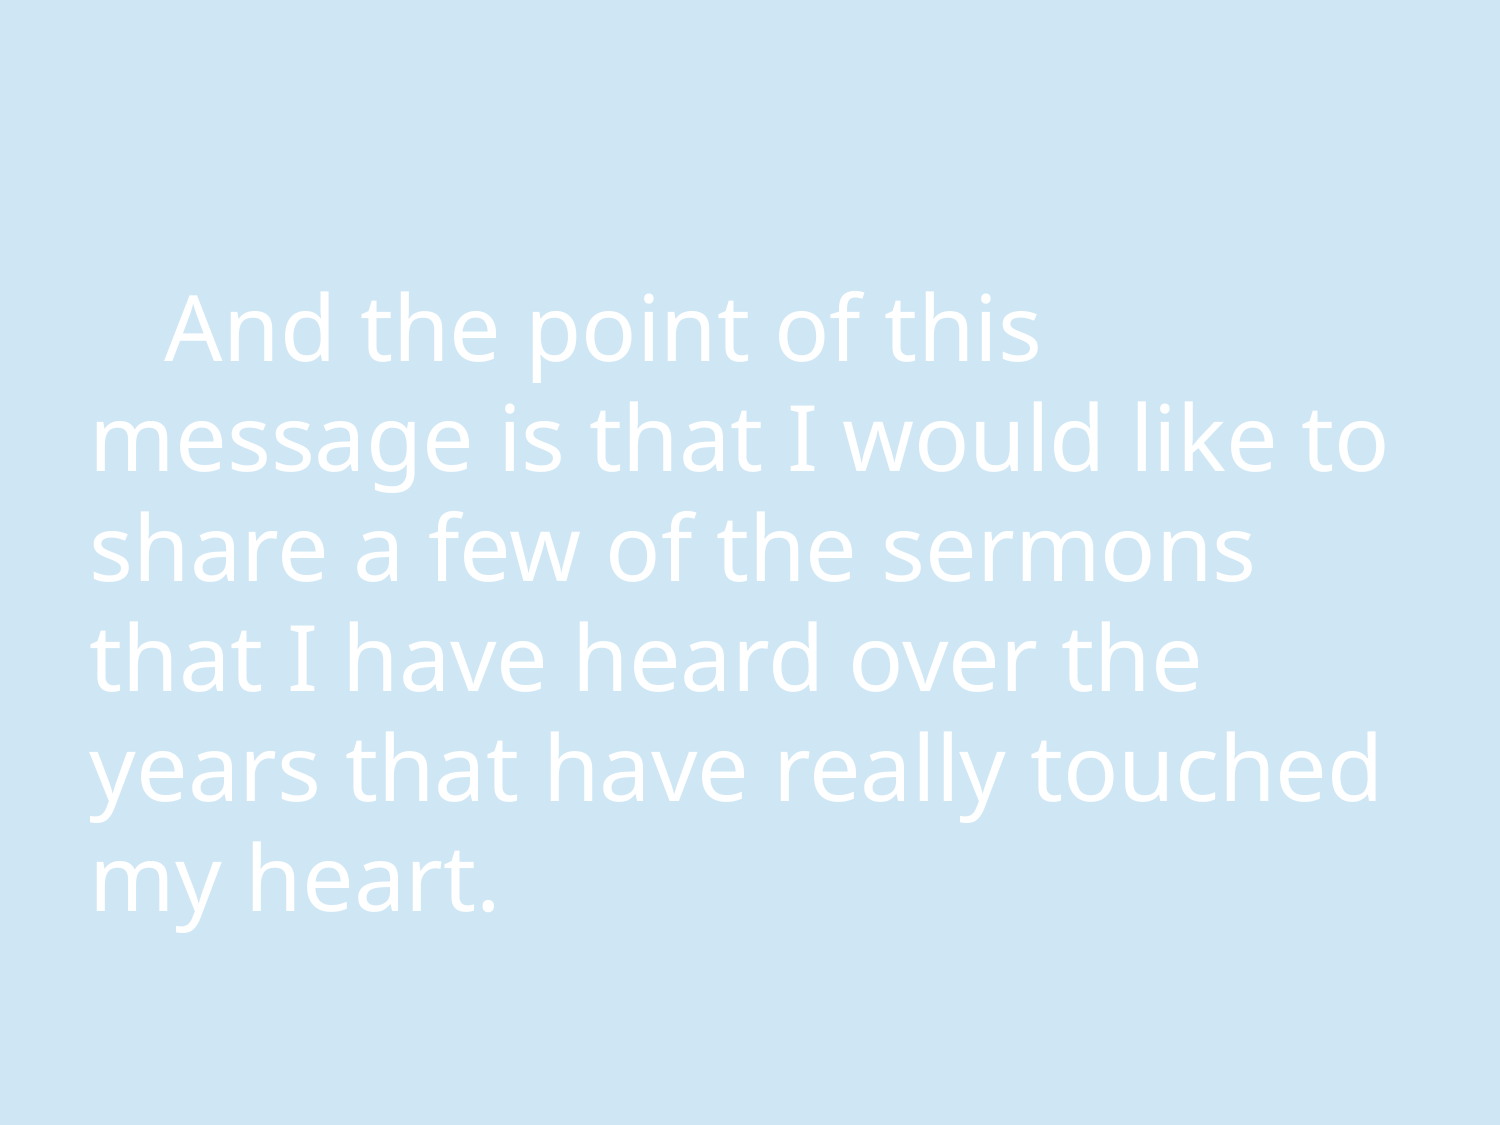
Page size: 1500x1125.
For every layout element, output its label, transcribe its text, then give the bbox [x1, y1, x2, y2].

list And the point of this message is that I would like to share a few of the sermons that I have heard over the years that have really touched my heart. [75, 262, 1425, 1035]
